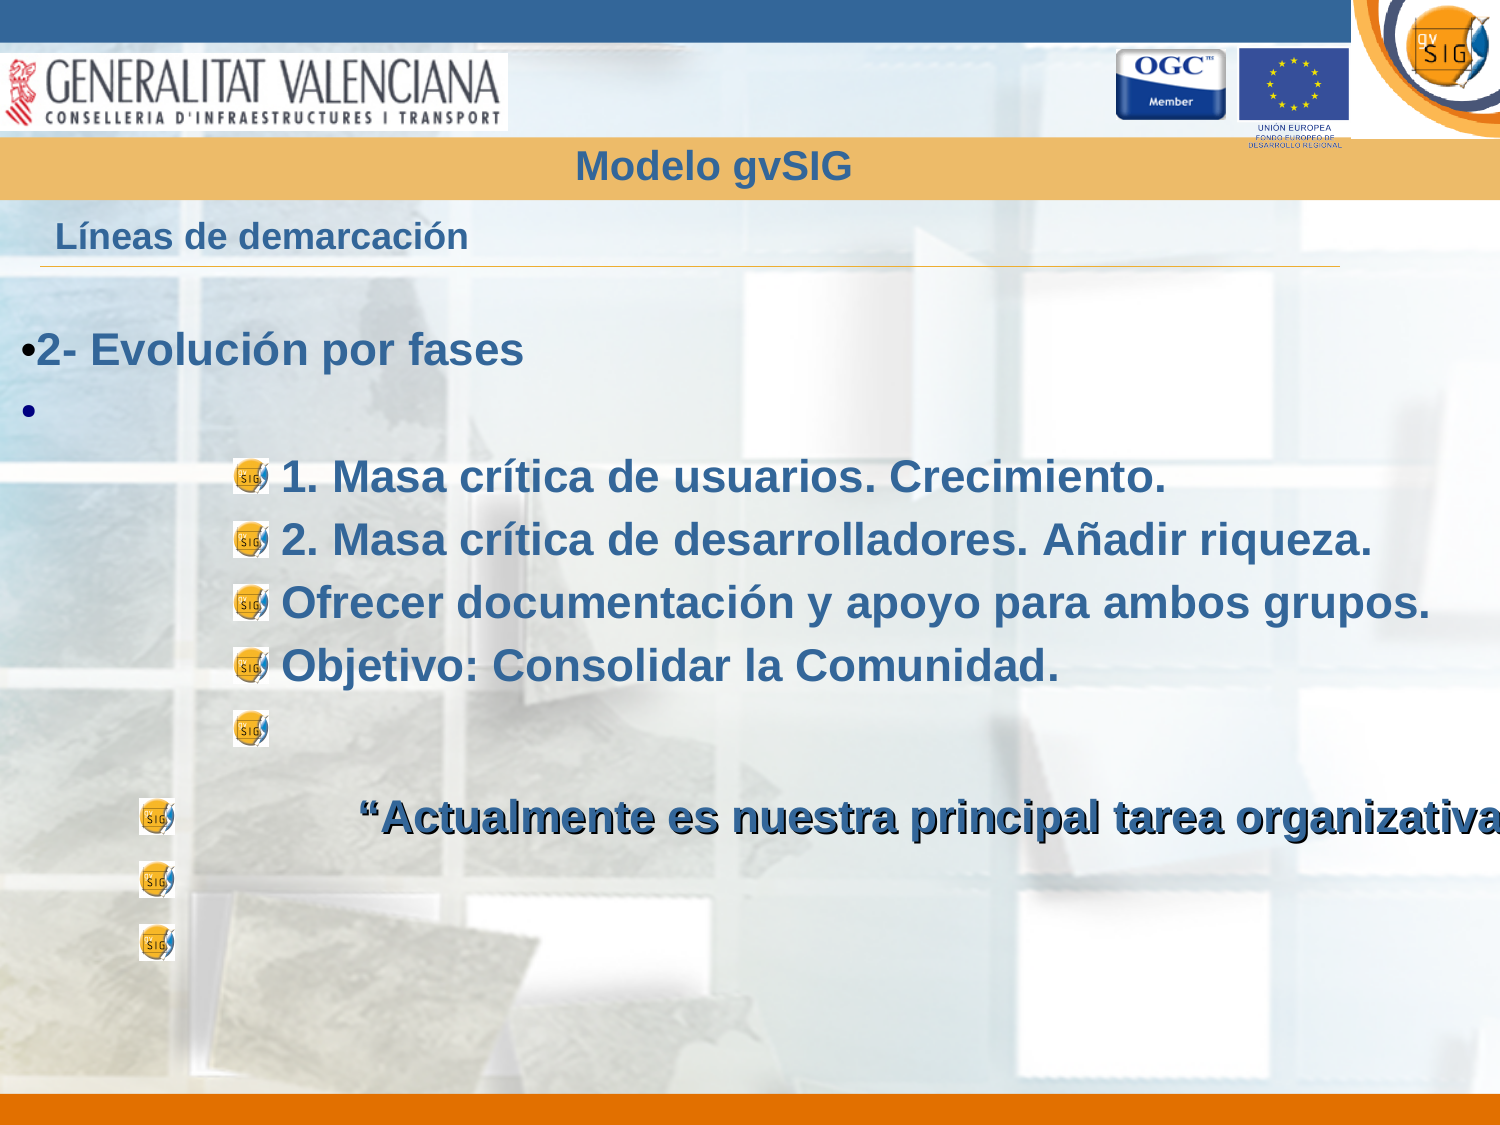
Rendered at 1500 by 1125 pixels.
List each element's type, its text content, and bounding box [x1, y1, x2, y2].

picture [233, 647, 269, 684]
picture [139, 924, 175, 961]
text_box Modelo gvSIG [0, 137, 1429, 207]
picture [0, 53, 508, 131]
text_box Líneas de demarcación [40, 210, 691, 275]
picture [1116, 49, 1226, 120]
picture [233, 710, 269, 720]
picture [233, 458, 269, 494]
picture [139, 798, 175, 835]
text_box 2- Evolución por fases 1. Masa crítica de usuarios. Crecimiento. 2. Masa crítica de desarrolladores. Añadir riqueza. Ofrecer documentación y apoyo para ambos grupos. Objetivo: Consolidar la Comunidad. [5, 319, 1500, 720]
text_box “Actualmente es nuestra principal tarea organizativa” [0, 720, 1500, 977]
picture [233, 584, 269, 621]
picture [233, 521, 269, 558]
picture [139, 861, 175, 898]
picture [1237, 0, 1500, 139]
